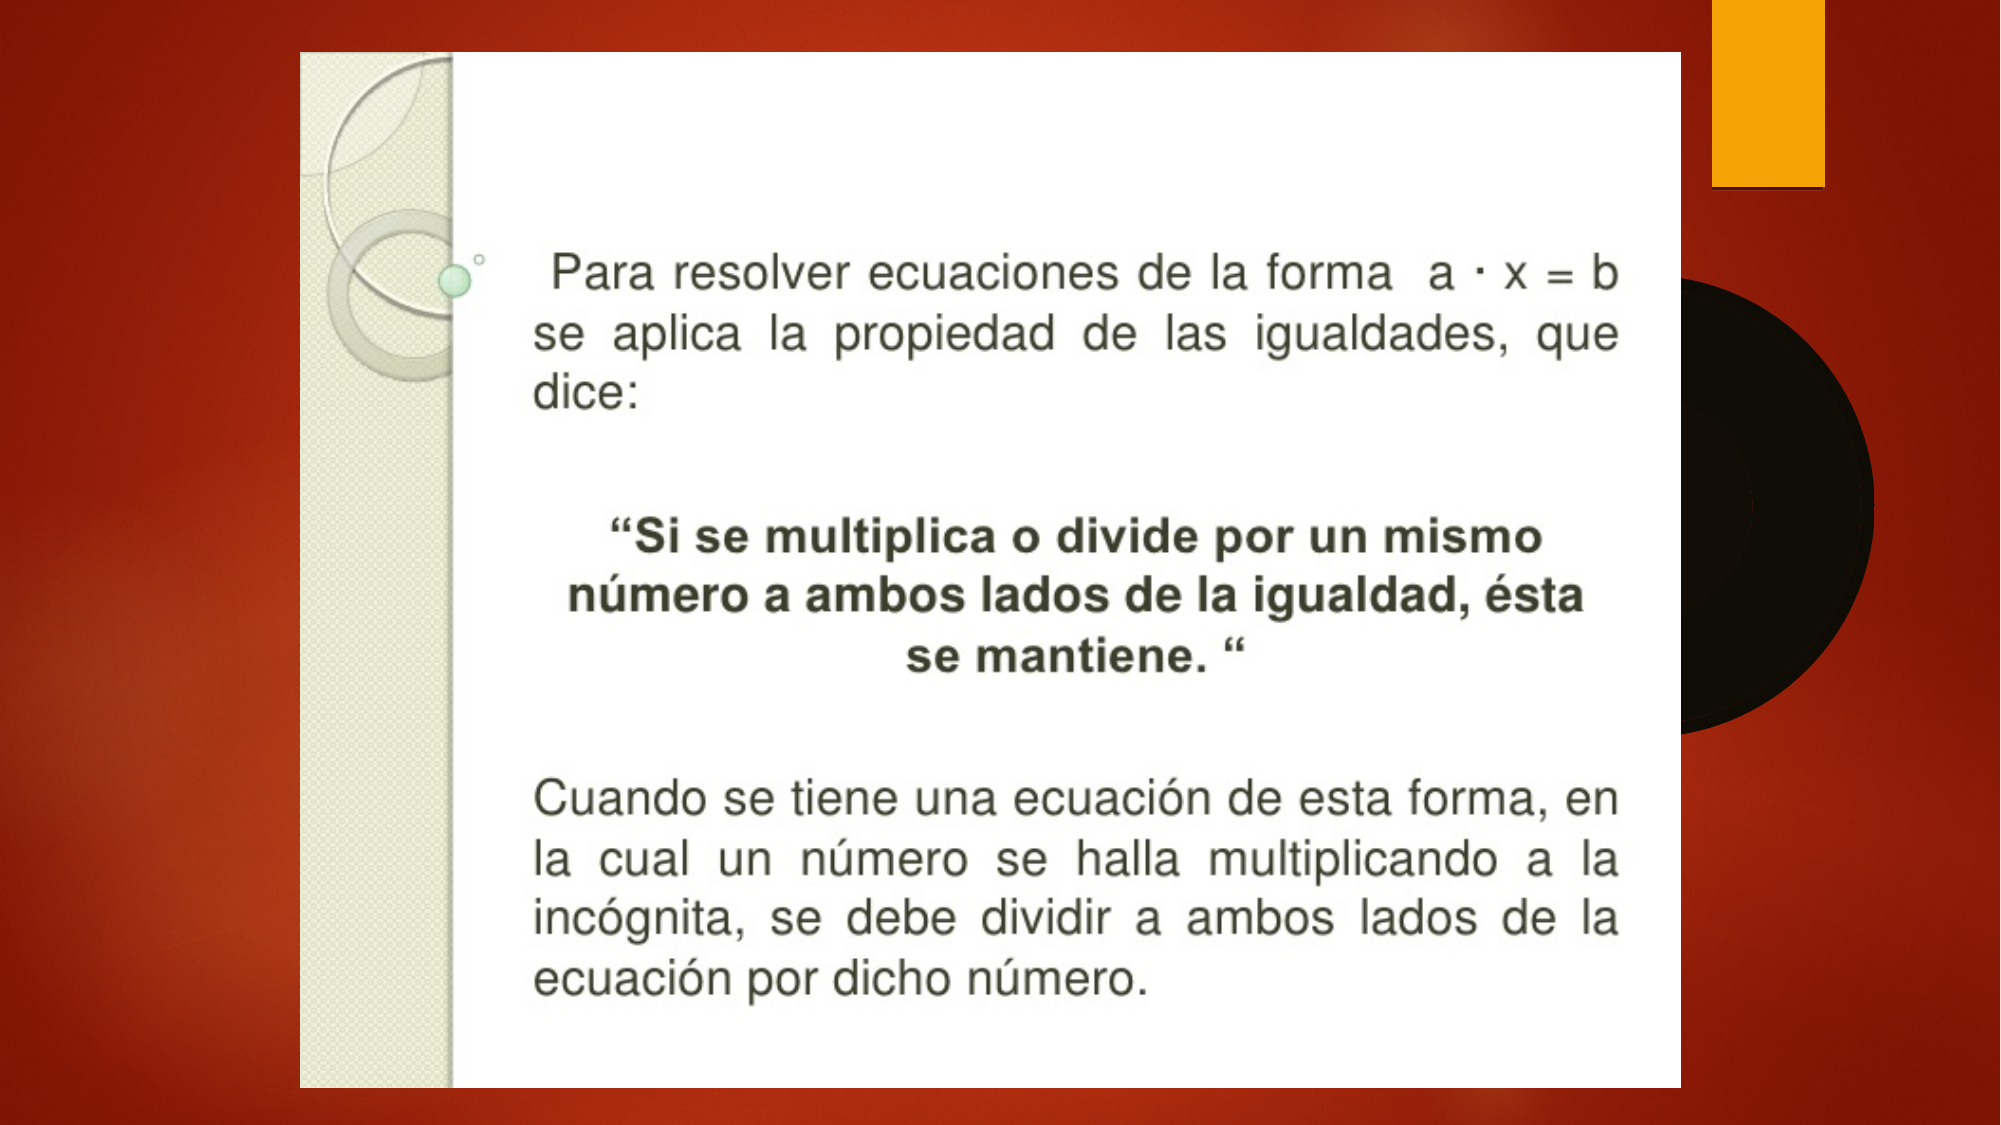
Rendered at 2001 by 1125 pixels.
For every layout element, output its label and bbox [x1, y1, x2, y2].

picture [300, 52, 1681, 1088]
